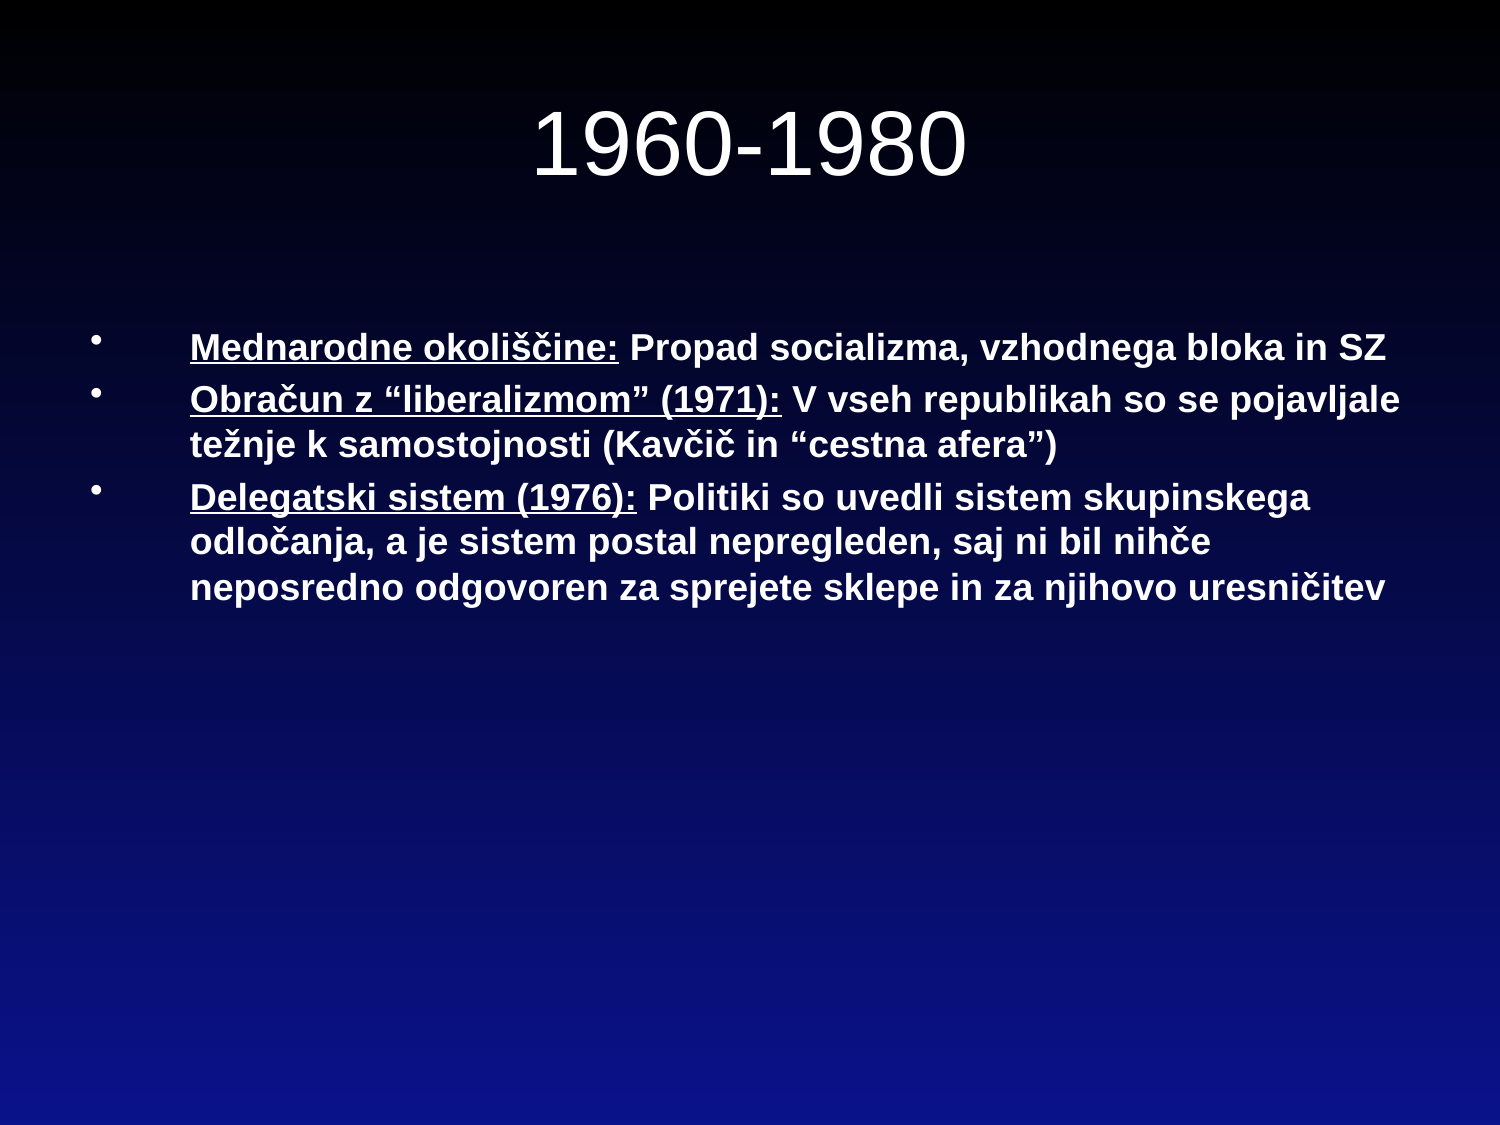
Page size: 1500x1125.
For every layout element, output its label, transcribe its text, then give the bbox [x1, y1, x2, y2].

title 1960-1980 [75, 45, 1425, 233]
list Mednarodne okoliščine: Propad socializma, vzhodnega bloka in SZ Obračun z “liberalizmom” (1971): V vseh republikah so se pojavljale težnje k samostojnosti (Kavčič in “cestna afera”) Delegatski sistem (1976): Politiki so uvedli sistem skupinskega odločanja, a je sistem postal nepregleden, saj ni bil nihče neposredno odgovoren za sprejete sklepe in za njihovo uresničitev [75, 262, 1425, 1005]
